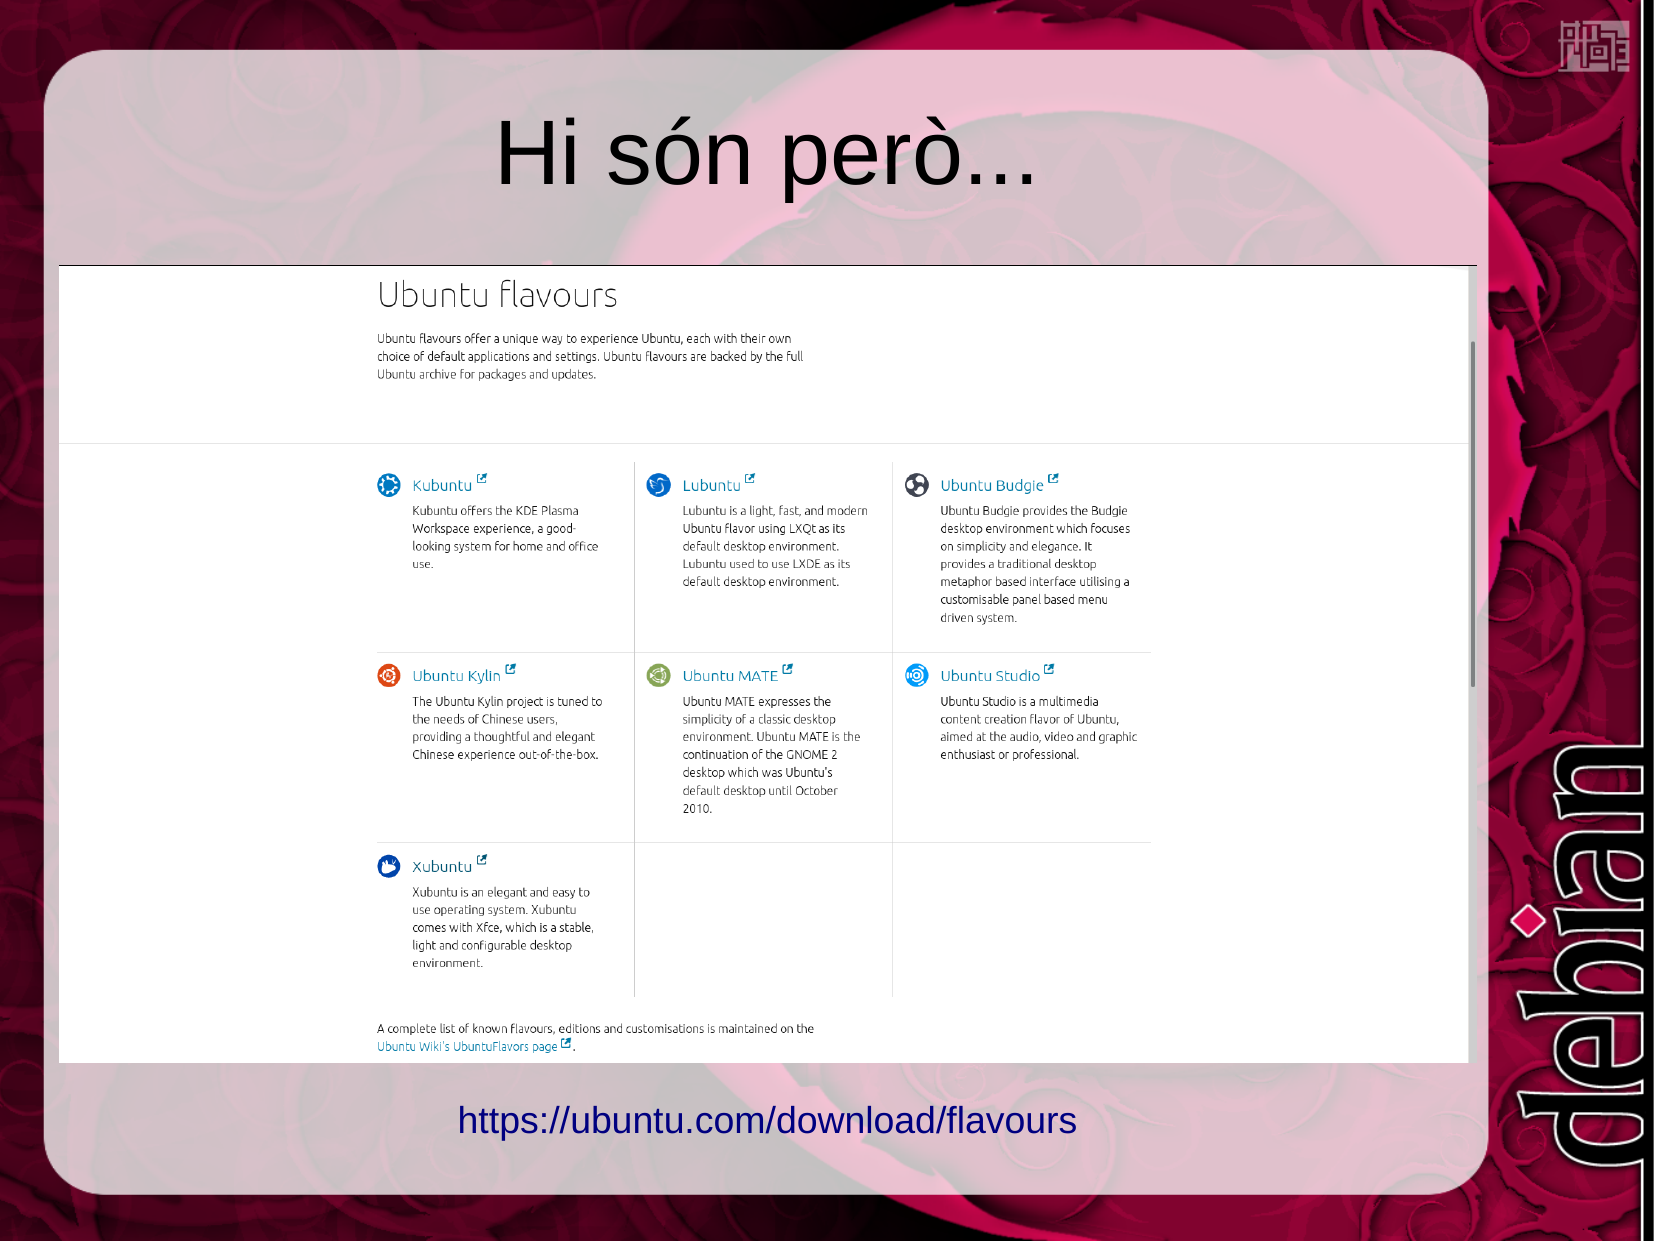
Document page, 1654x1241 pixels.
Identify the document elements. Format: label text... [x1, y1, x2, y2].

picture [0, 0, 1654, 1241]
text_box https://ubuntu.com/download/flavours [442, 1092, 1123, 1150]
title Hi són però... [59, 49, 1477, 257]
